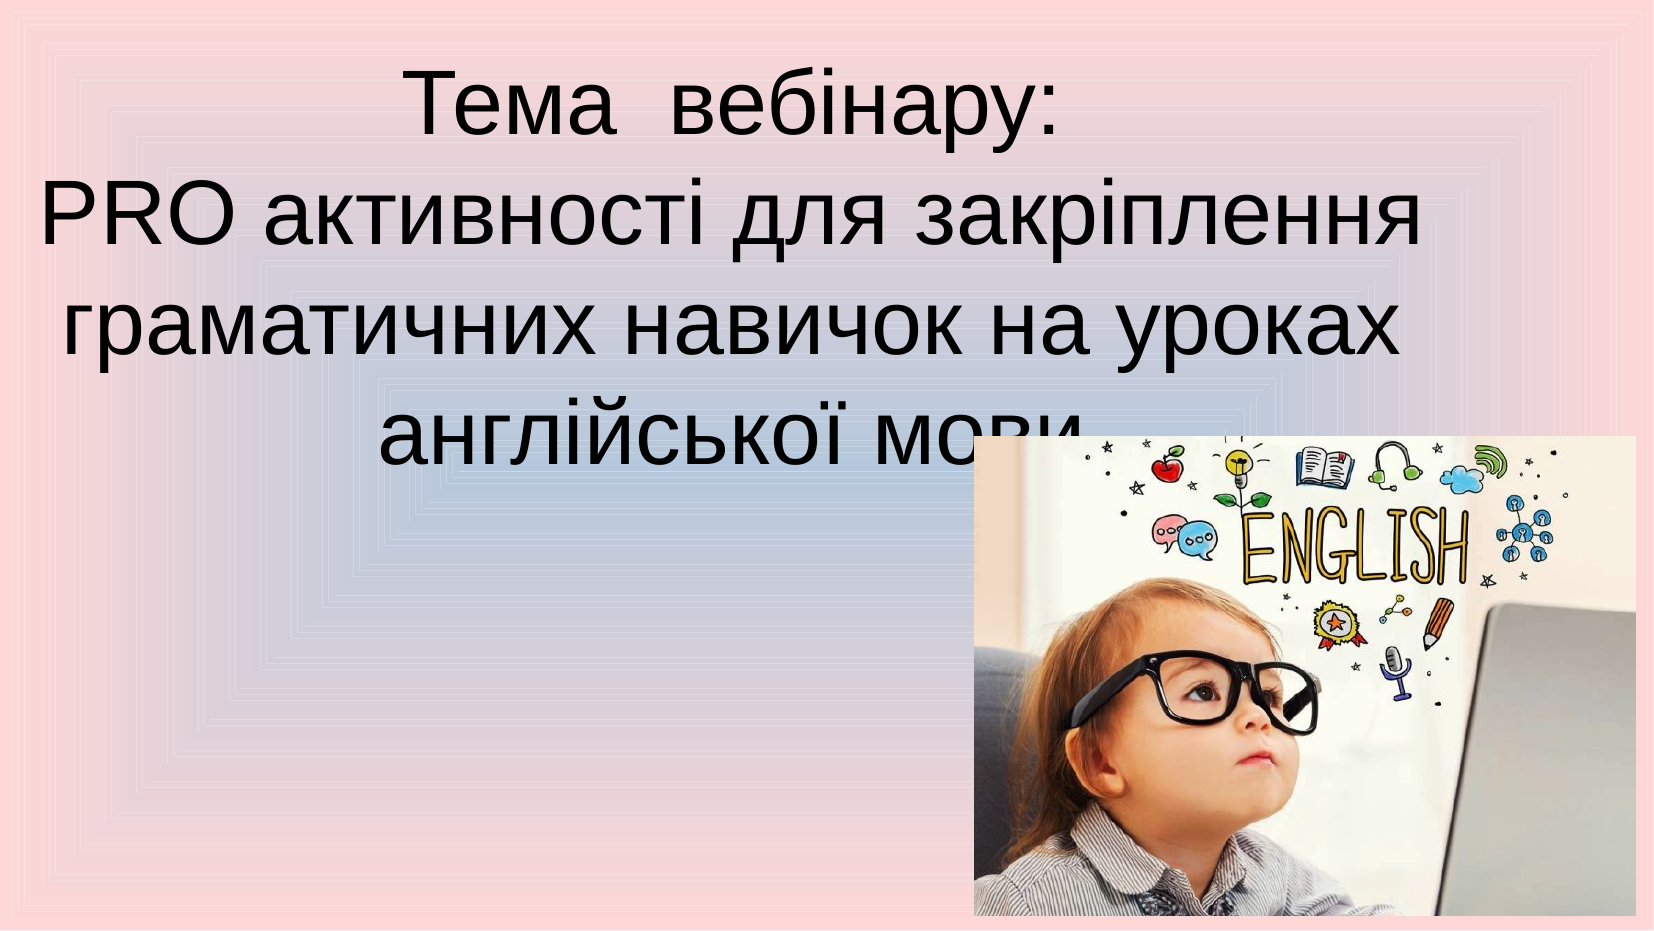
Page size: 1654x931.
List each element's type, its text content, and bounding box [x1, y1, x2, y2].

picture [974, 436, 1636, 916]
title Тема вебінару: PRO активності для закріплення граматичних навичок на уроках англійської мови [0, 0, 1477, 439]
